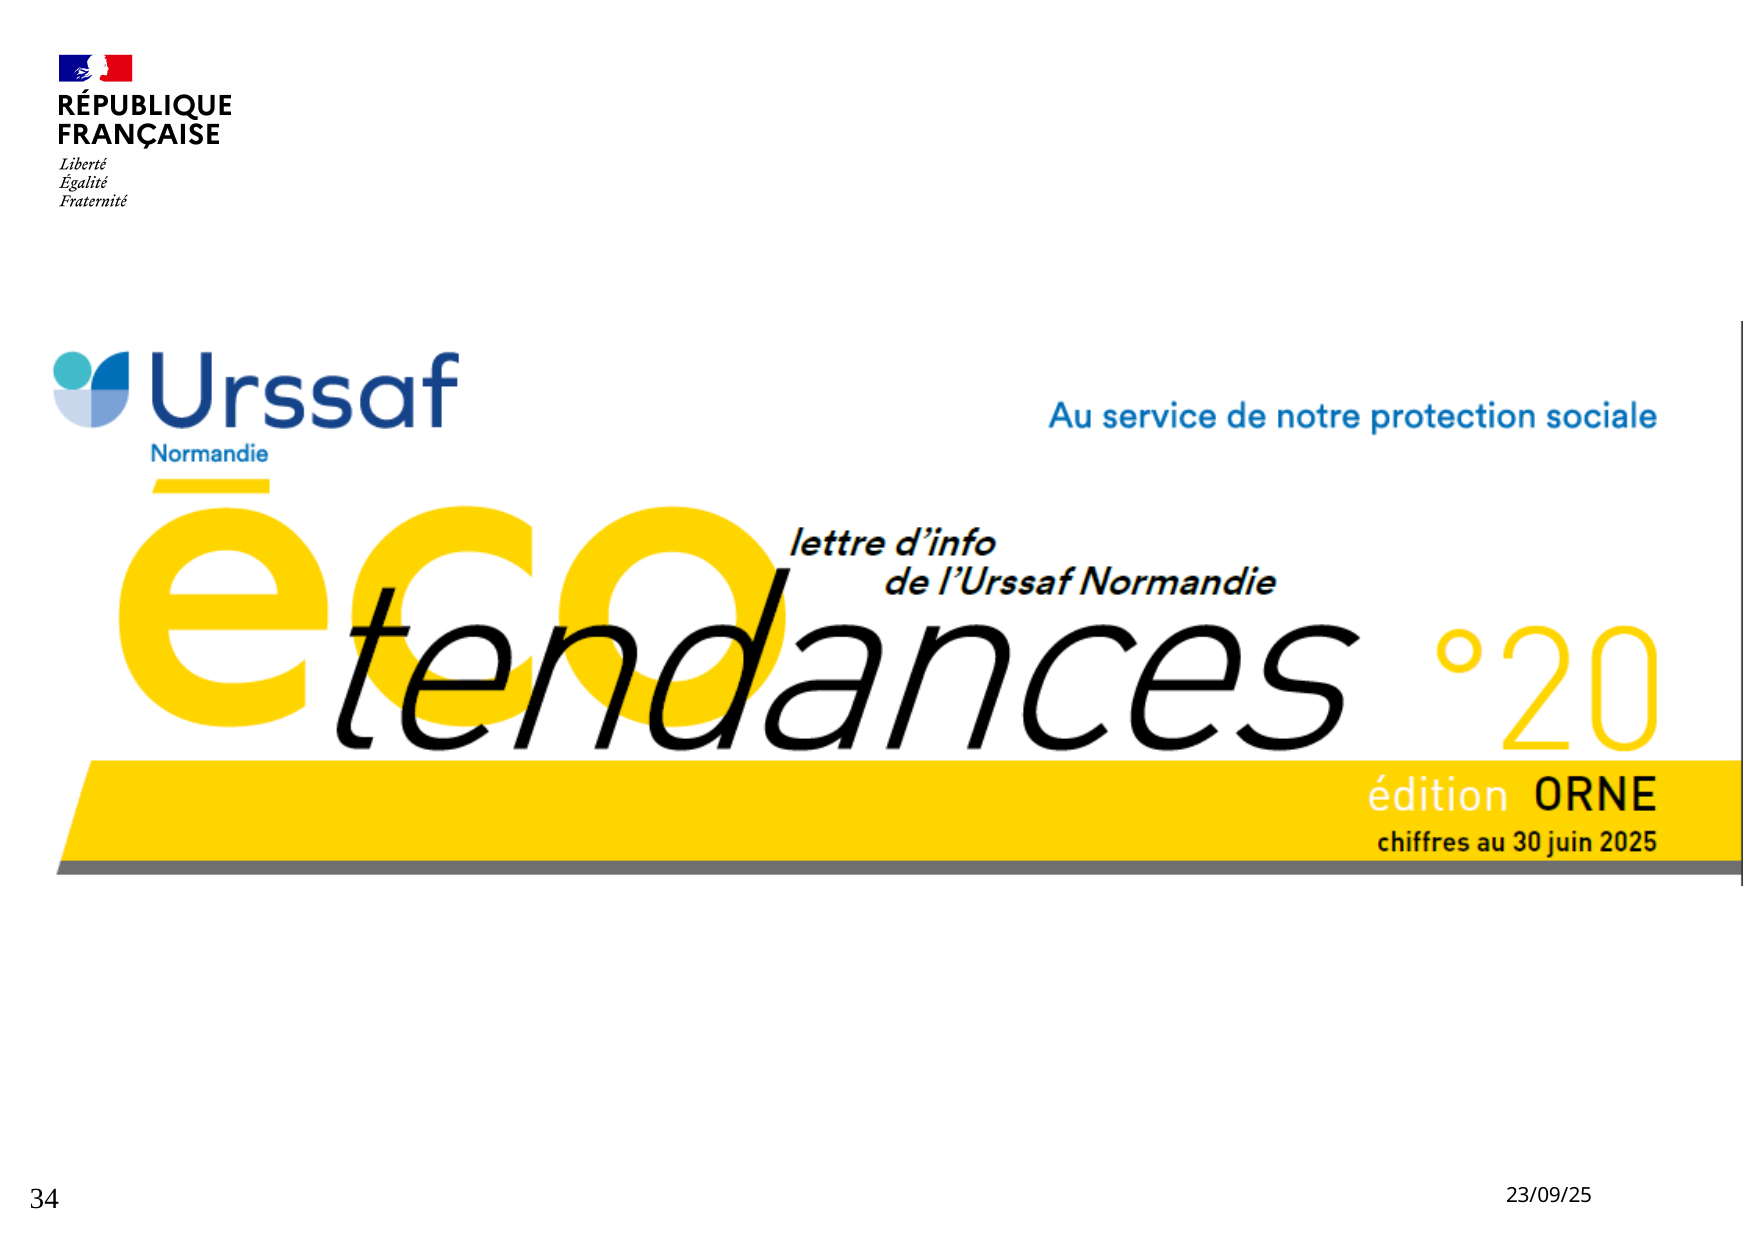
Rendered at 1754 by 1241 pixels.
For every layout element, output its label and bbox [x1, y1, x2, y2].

picture [29, 321, 1743, 886]
text_box [29, 1179, 173, 1211]
